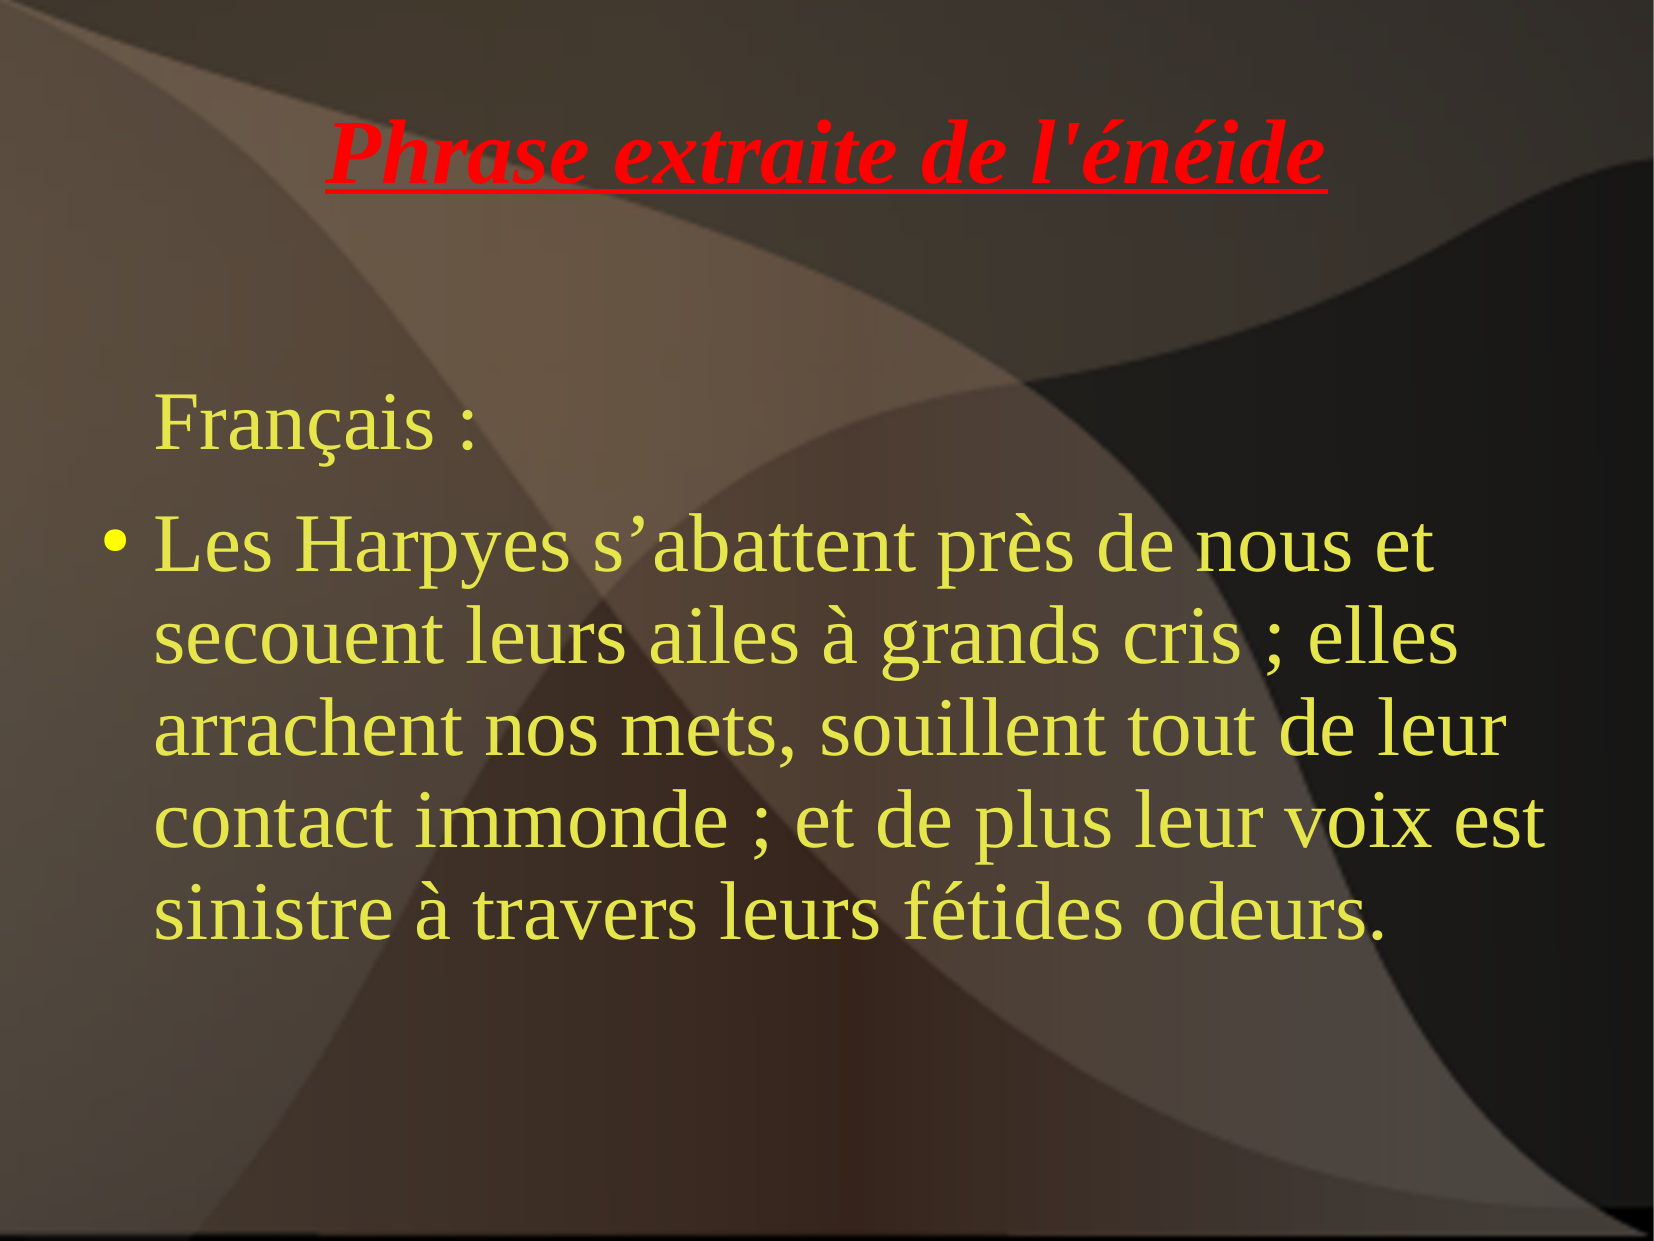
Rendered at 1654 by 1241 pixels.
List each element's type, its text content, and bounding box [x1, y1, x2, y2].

title Phrase extraite de l'énéide [82, 49, 1571, 257]
picture [0, 0, 1654, 1241]
list Français : Les Harpyes s’abattent près de nous et secouent leurs ailes à grands cris ; elles arrachent nos mets, souillent tout de leur contact immonde ; et de plus leur voix est sinistre à travers leurs fétides odeurs. [82, 290, 1571, 1094]
